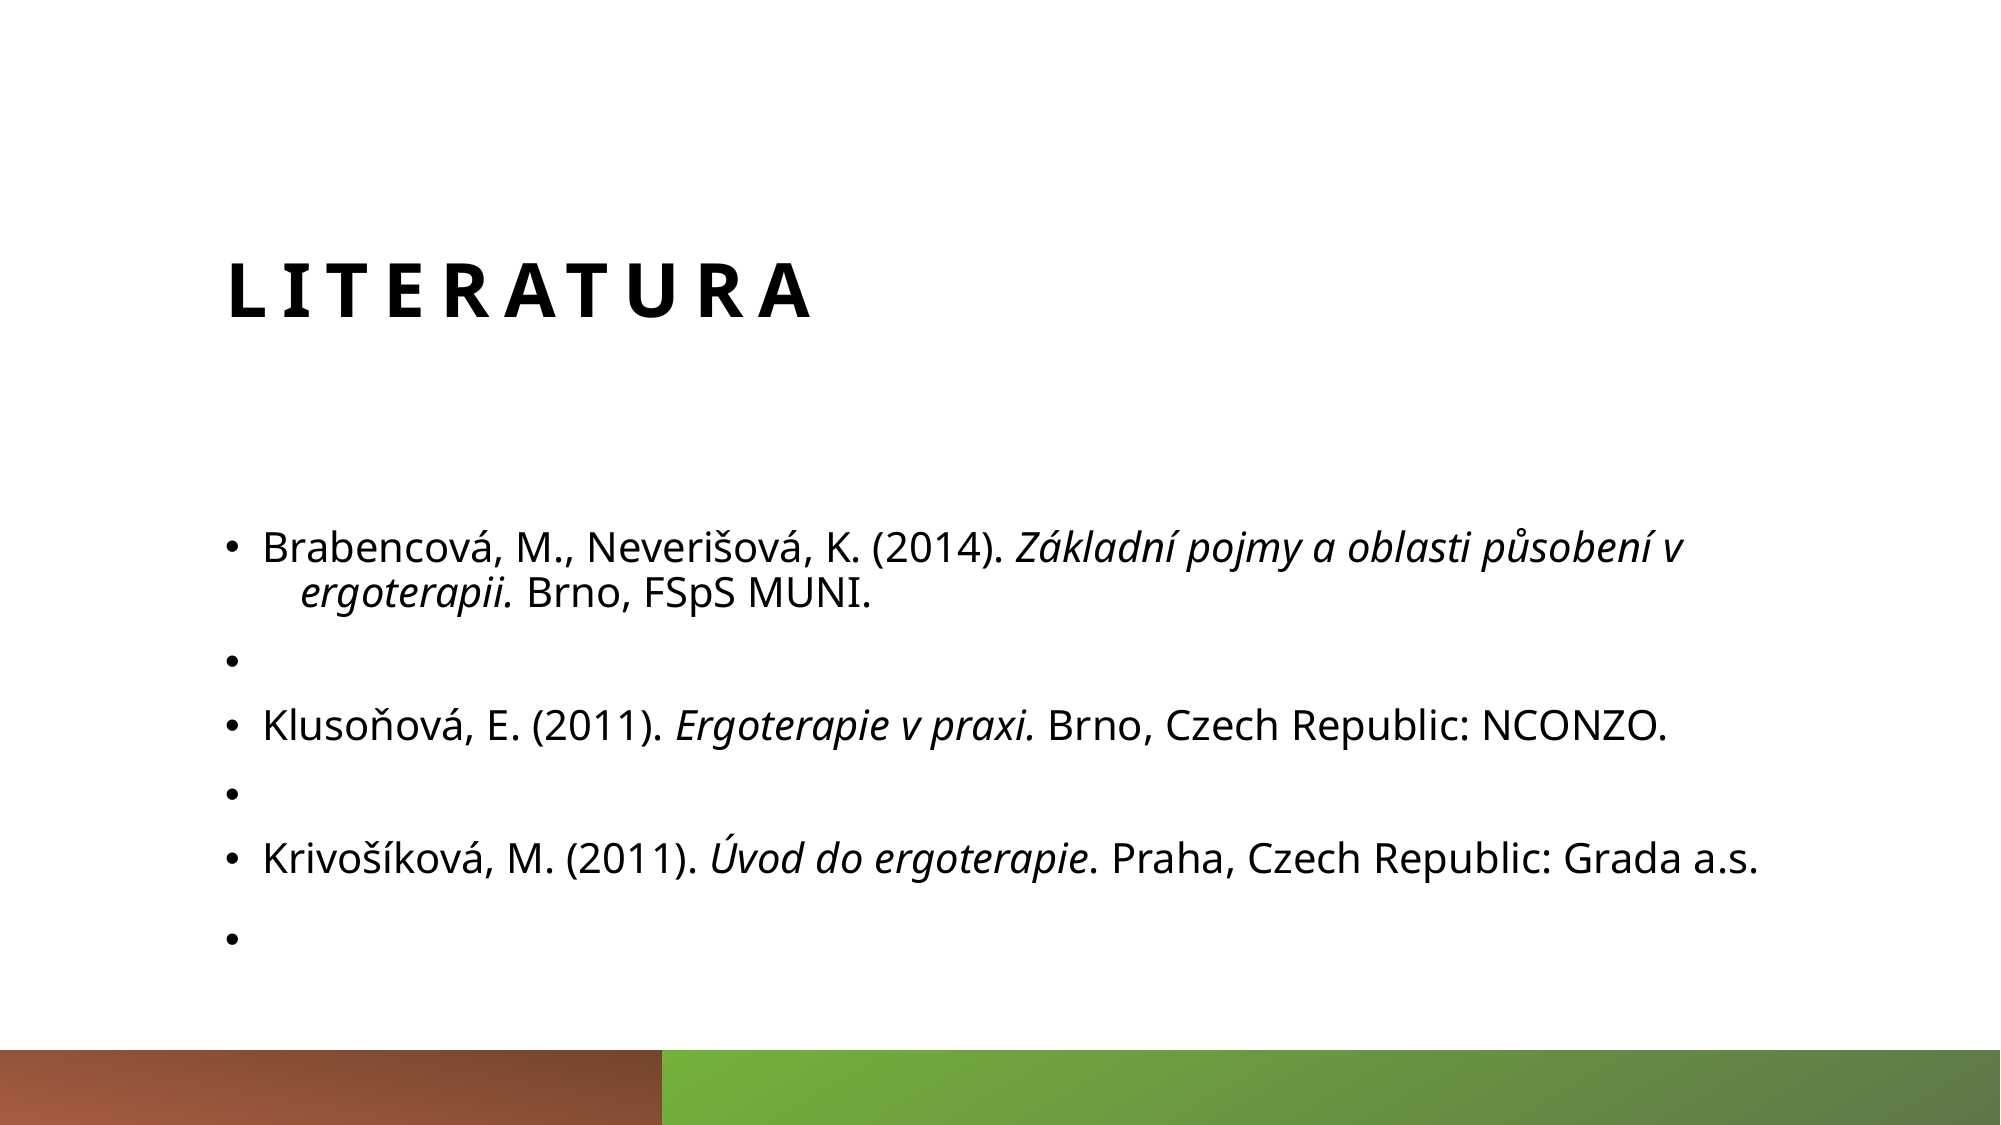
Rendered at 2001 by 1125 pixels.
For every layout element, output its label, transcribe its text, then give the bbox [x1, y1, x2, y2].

list Brabencová, M., Neverišová, K. (2014). Základní pojmy a oblasti působení v ergoterapii. Brno, FSpS MUNI. Klusoňová, E. (2011). Ergoterapie v praxi. Brno, Czech Republic: NCONZO. Krivošíková, M. (2011). Úvod do ergoterapie. Praha, Czech Republic: Grada a.s. [225, 526, 1906, 996]
title LITERATURA [225, 130, 1906, 334]
